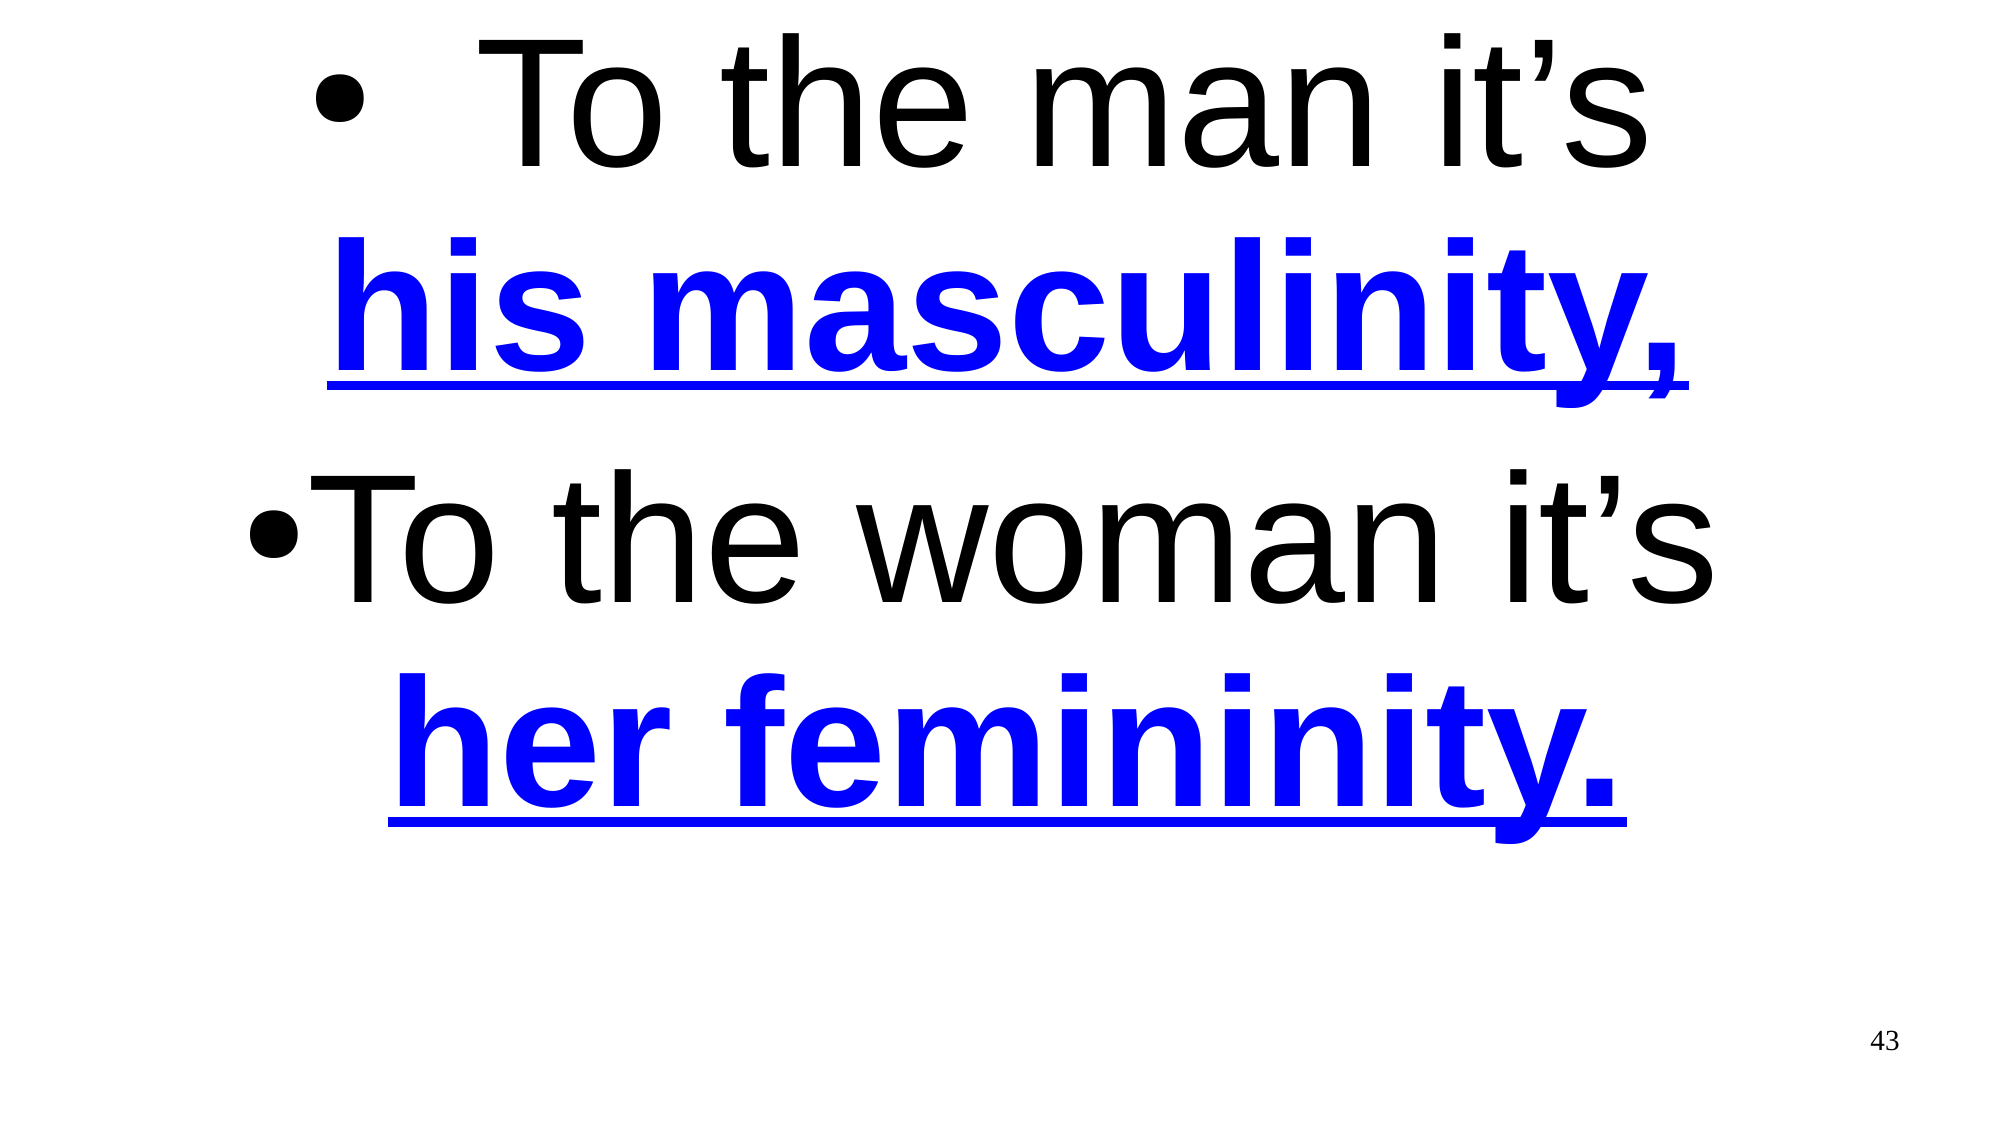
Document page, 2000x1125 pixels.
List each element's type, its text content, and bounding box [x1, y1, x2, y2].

list To the man it’s his masculinity, To the woman it’s her femininity. [0, 0, 1996, 1123]
